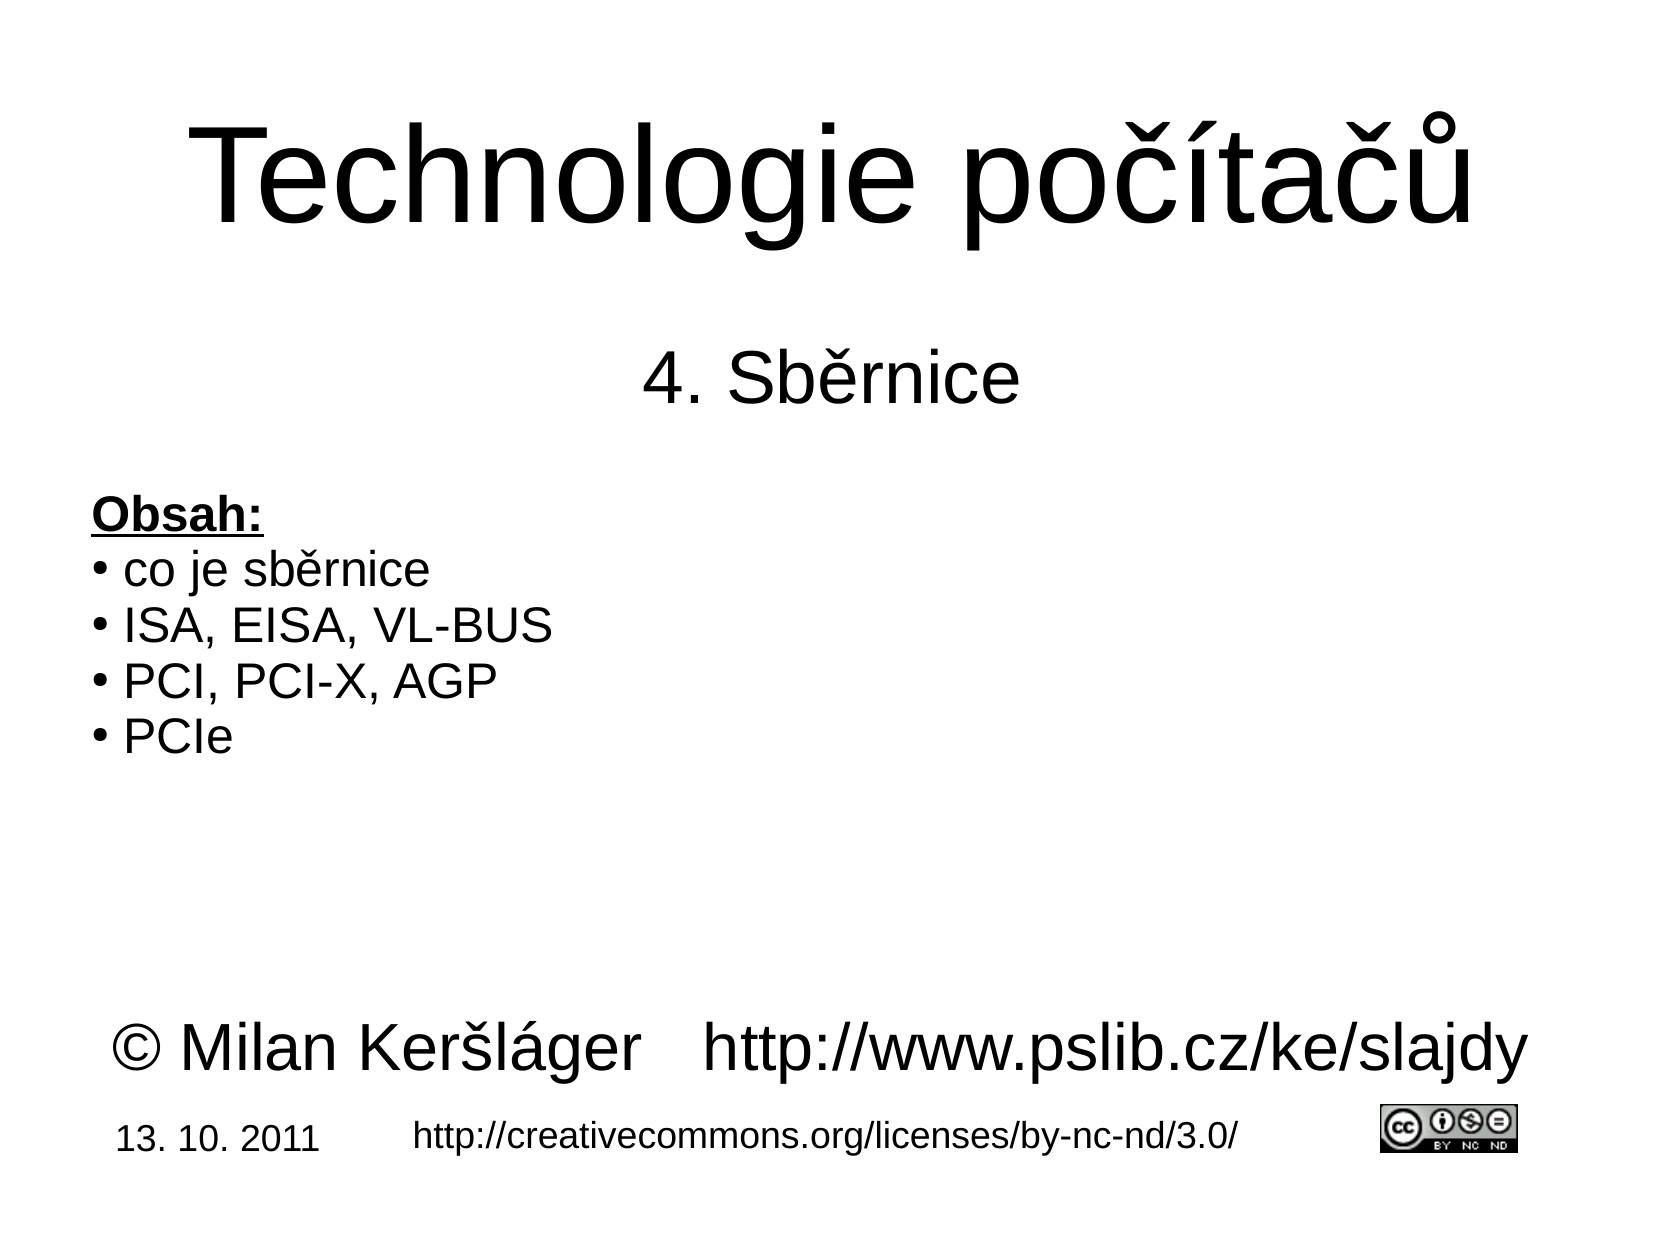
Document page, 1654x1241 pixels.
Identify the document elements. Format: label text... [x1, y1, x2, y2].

list © Milan Keršláger http://www.pslib.cz/ke/slajdy [76, 1009, 1565, 1087]
text_box Obsah: co je sběrnice ISA, EISA, VL-BUS PCI, PCI-X, AGP PCIe [76, 478, 1583, 772]
title Technologie počítačů 4. Sběrnice [88, 56, 1577, 461]
picture [1380, 1104, 1518, 1153]
text_box 13.10.2011 [100, 1110, 337, 1168]
text_box http://creativecommons.org/licenses/by-nc-nd/3.0/ [339, 1107, 1313, 1165]
